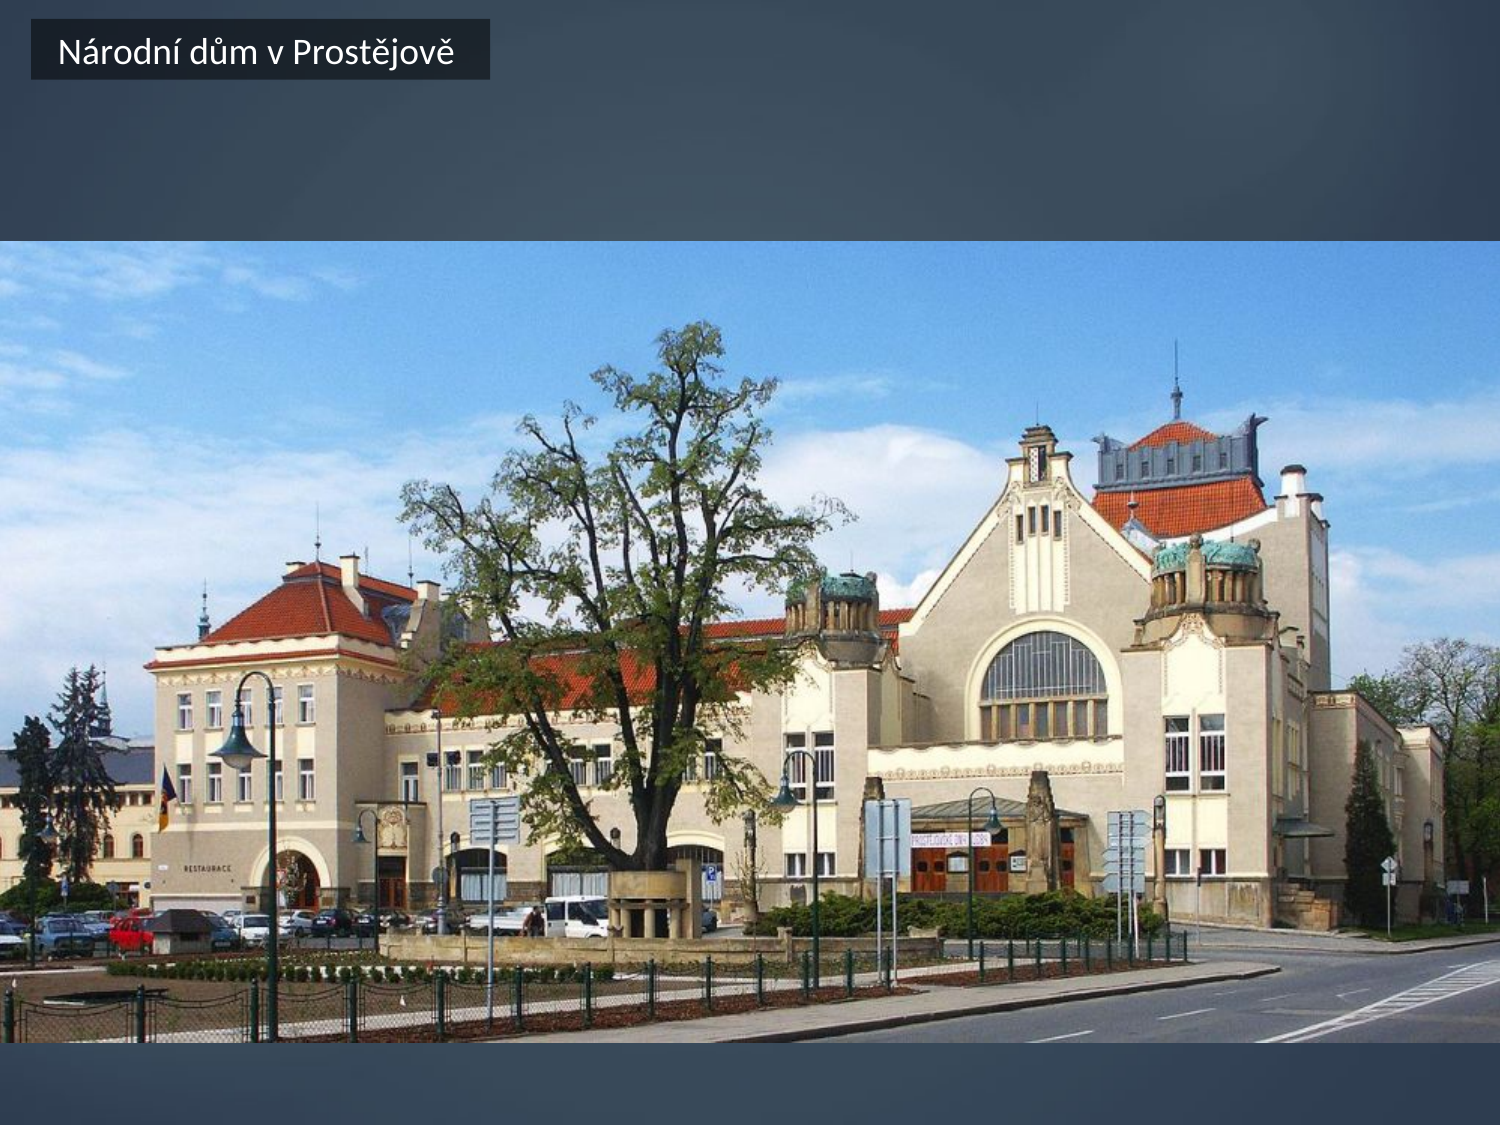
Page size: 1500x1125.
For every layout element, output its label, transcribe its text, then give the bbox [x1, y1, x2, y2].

picture [0, 0, 1500, 1125]
text_box [471, 18, 491, 80]
text_box Národní dům v Prostějově [43, 18, 471, 80]
text_box [31, 18, 43, 80]
